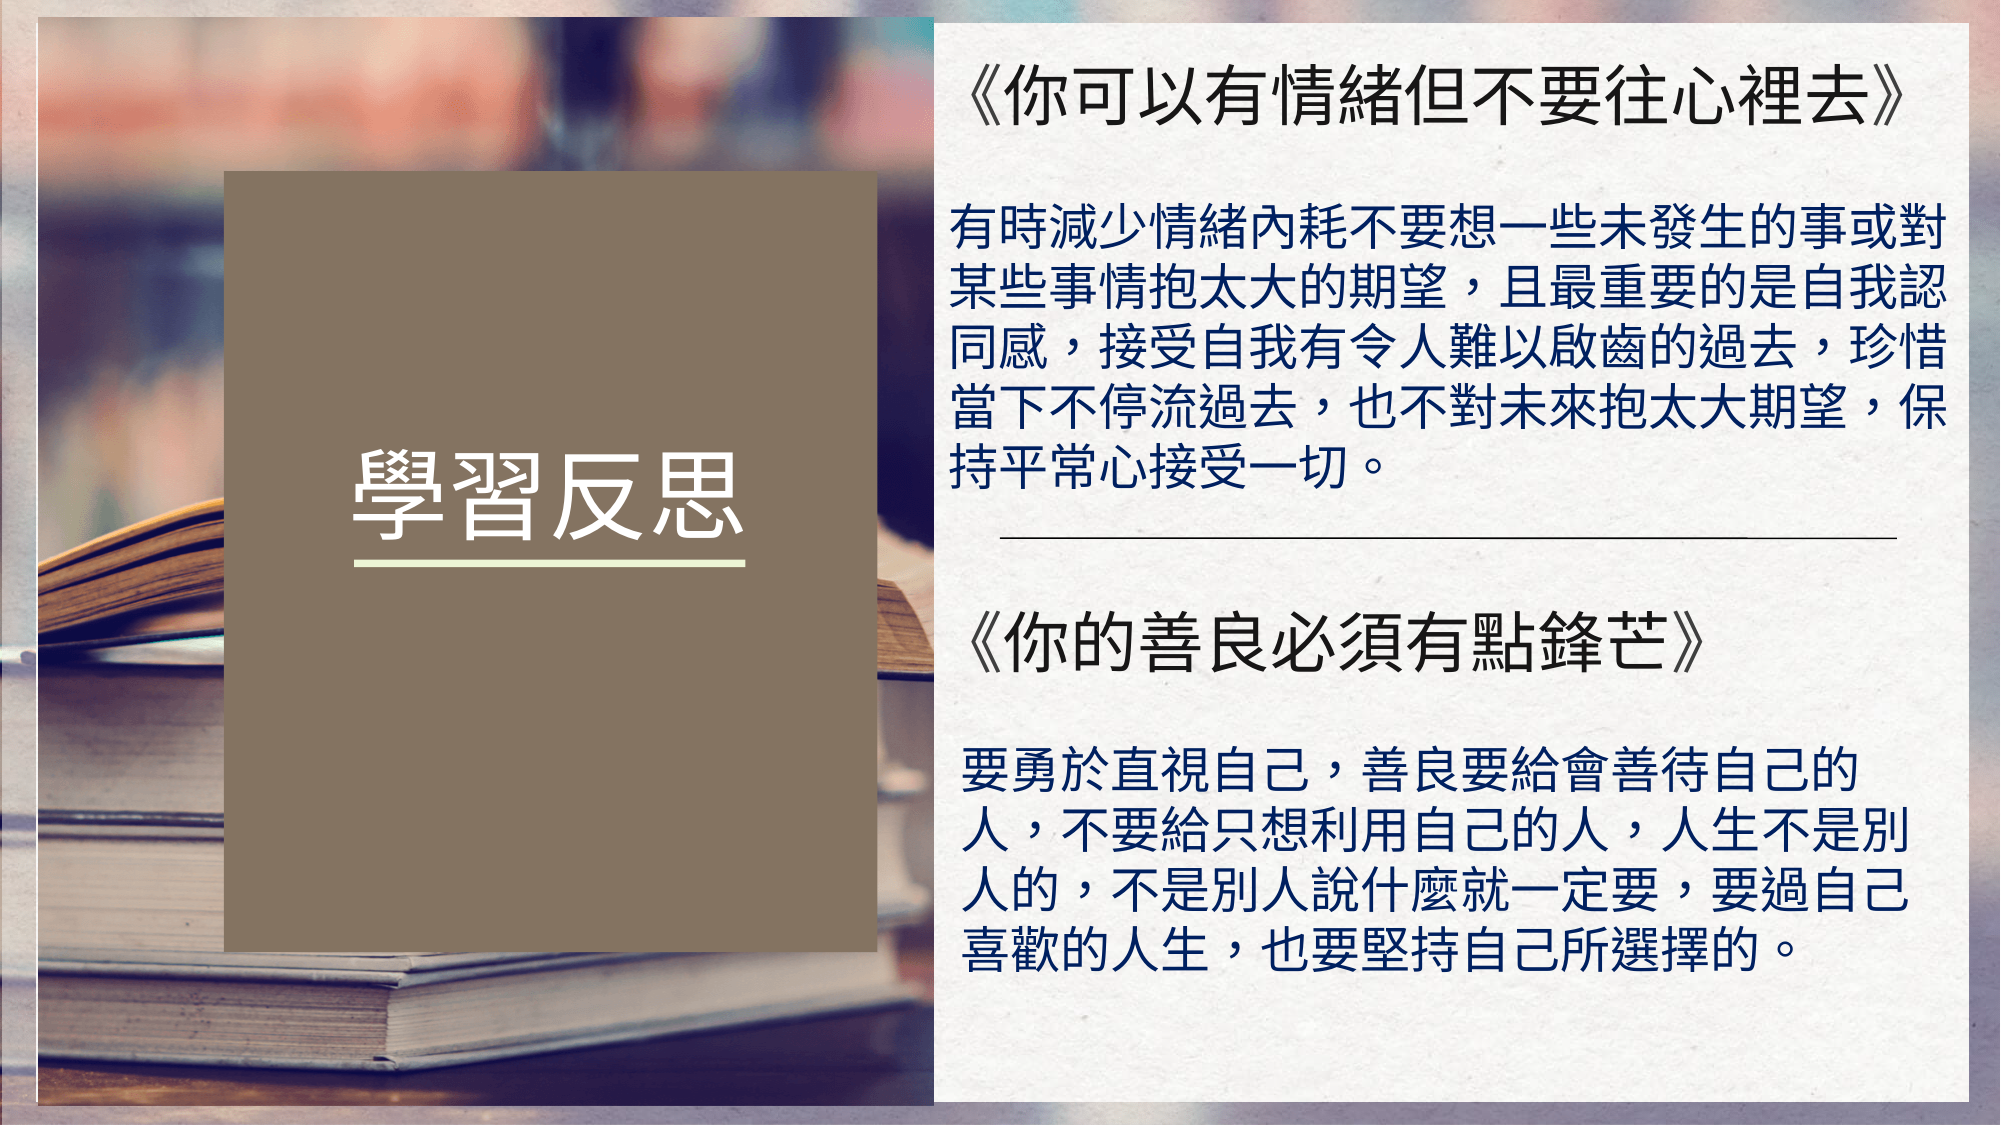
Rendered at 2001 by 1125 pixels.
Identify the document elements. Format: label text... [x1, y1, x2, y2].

text_box 有時減少情緒內耗不要想一些未發生的事或對某些事情抱太大的期望，且最重要的是自我認同感，接受自我有令人難以啟齒的過去，珍惜當下不停流過去，也不對未來抱太大期望，保持平常心接受一切。 [933, 187, 1975, 503]
text_box 《你可以有情緒但不要往心裡去》 [921, 45, 1975, 141]
text_box 要勇於直視自己，善良要給會善待自己的人，不要給只想利用自己的人，人生不是別人的，不是別人說什麼就一定要，要過自己喜歡的人生，也要堅持自己所選擇的。 [945, 731, 1975, 987]
picture [0, 0, 2000, 1125]
text_box 《你的善良必須有點鋒芒》 [921, 593, 1763, 689]
text_box 學習反思 [333, 425, 768, 561]
text_box [223, 171, 878, 953]
